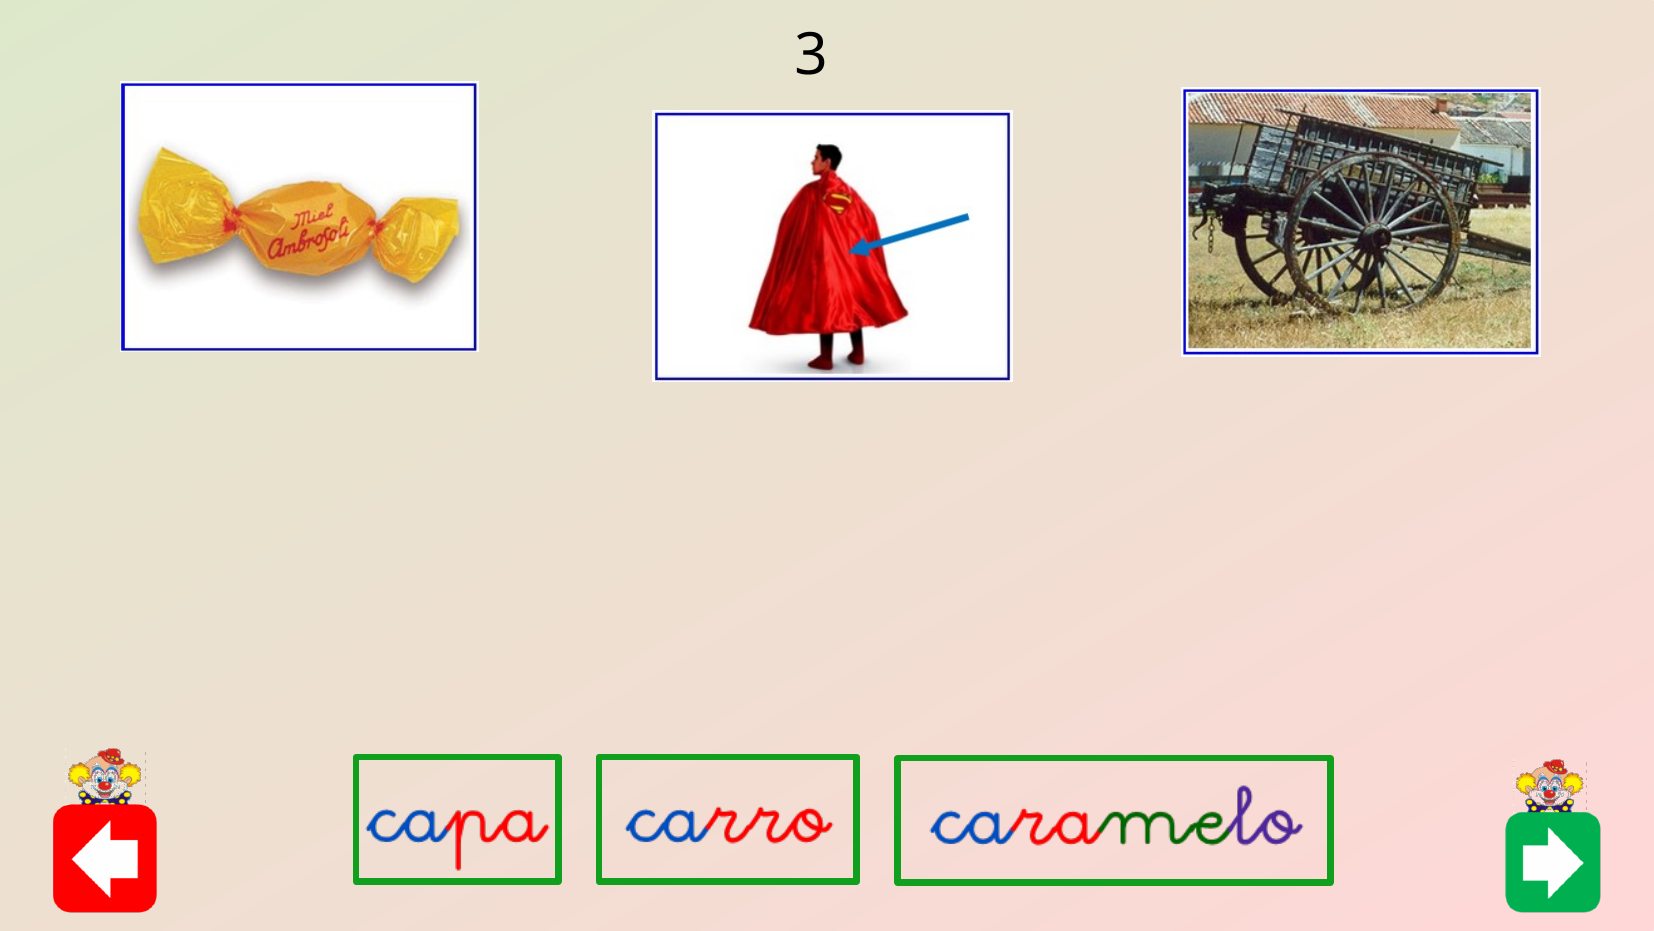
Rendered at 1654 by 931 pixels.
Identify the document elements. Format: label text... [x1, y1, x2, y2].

picture [602, 760, 854, 879]
picture [52, 747, 157, 913]
picture [120, 81, 479, 352]
picture [1181, 87, 1541, 358]
picture [901, 761, 1327, 880]
picture [652, 110, 1013, 382]
picture [1505, 758, 1601, 913]
text_box 3 [779, 10, 881, 87]
picture [359, 760, 555, 879]
